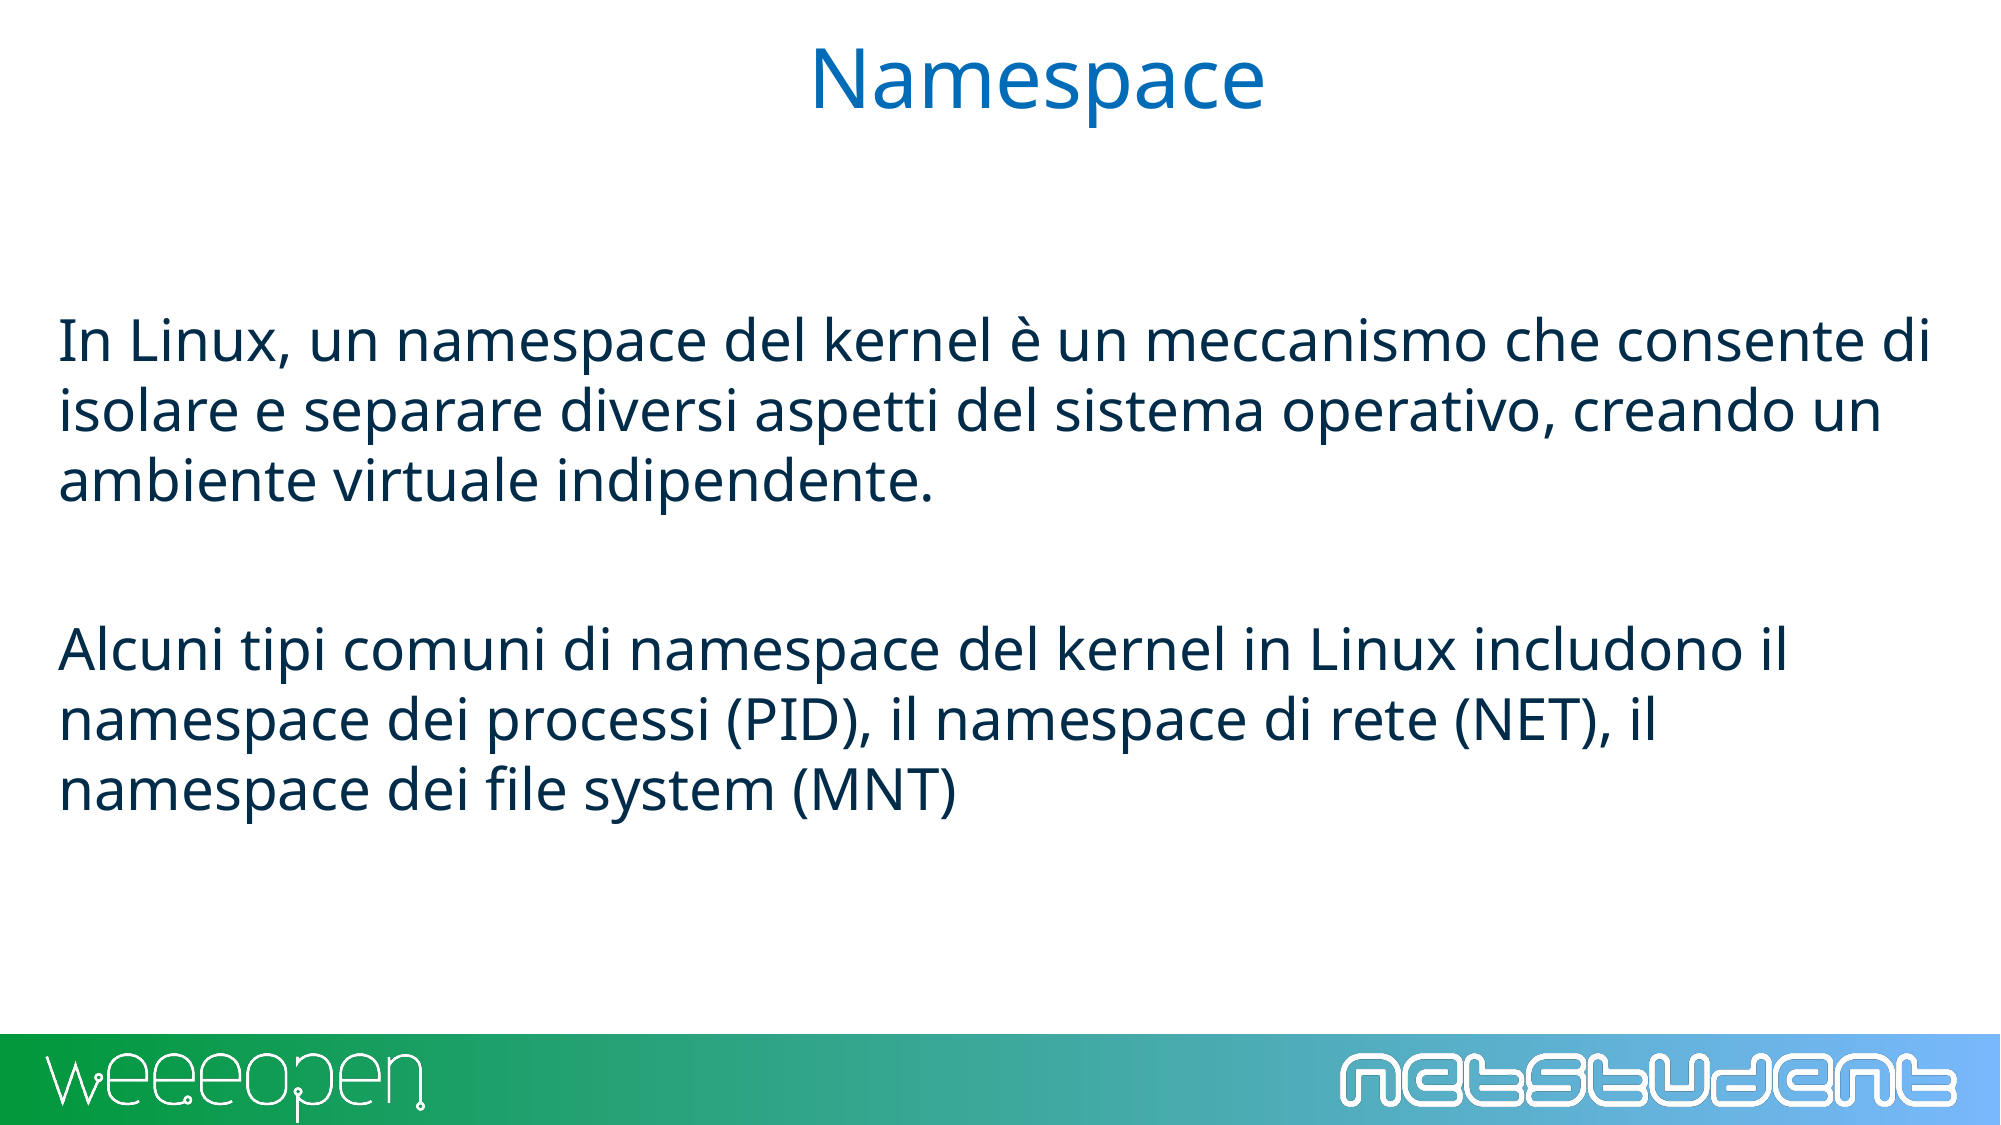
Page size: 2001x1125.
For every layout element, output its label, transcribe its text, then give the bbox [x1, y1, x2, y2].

list In Linux, un namespace del kernel è un meccanismo che consente di isolare e separare diversi aspetti del sistema operativo, creando un ambiente virtuale indipendente. Alcuni tipi comuni di namespace del kernel in Linux includono il namespace dei processi (PID), il namespace di rete (NET), il namespace dei file system (MNT) [43, 295, 1959, 1010]
title Namespace [43, 29, 1959, 247]
picture [1340, 1053, 1957, 1107]
picture [45, 1053, 425, 1123]
